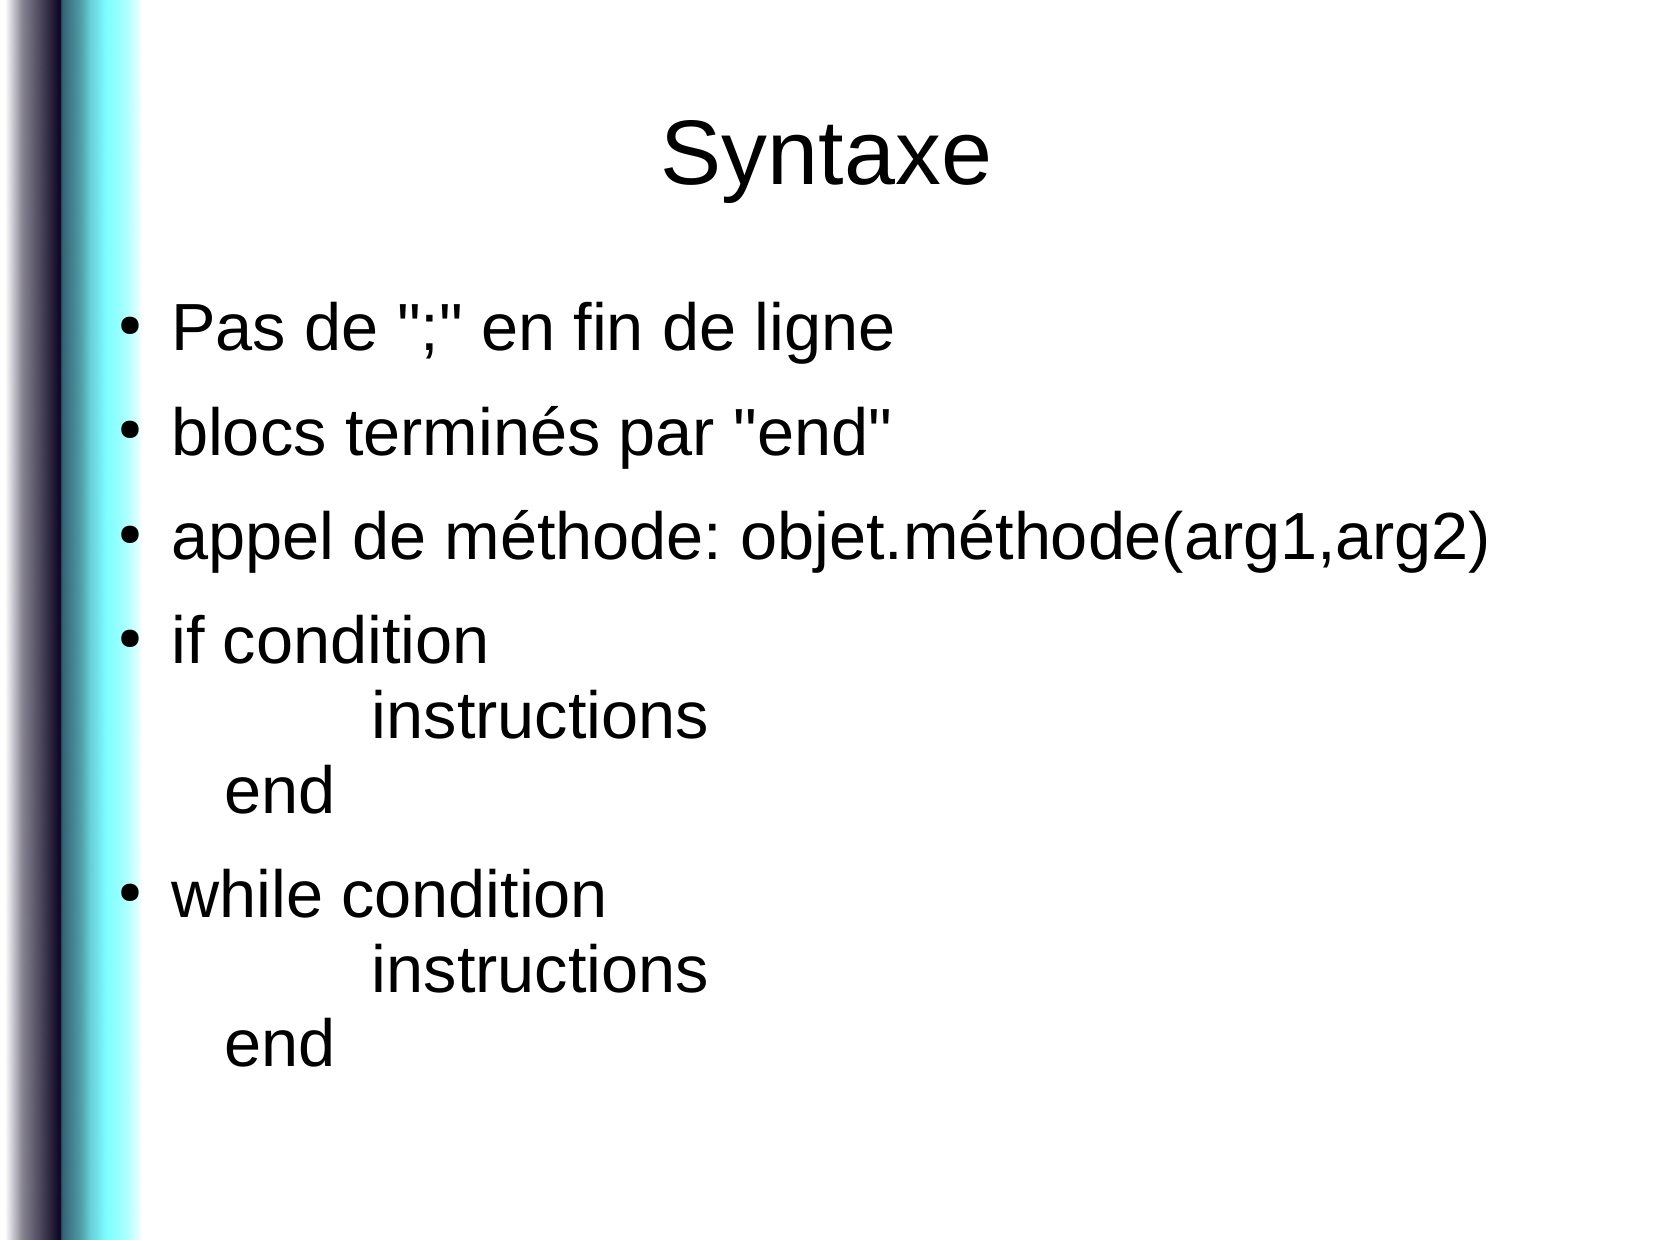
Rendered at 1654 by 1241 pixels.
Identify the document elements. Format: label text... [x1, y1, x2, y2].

picture [0, 0, 1654, 1240]
title Syntaxe [82, 49, 1571, 257]
list Pas de ";" en fin de ligne blocs terminés par "end" appel de méthode: objet.méthode(arg1,arg2) if condition instructions end while condition instructions end [82, 290, 1571, 1156]
